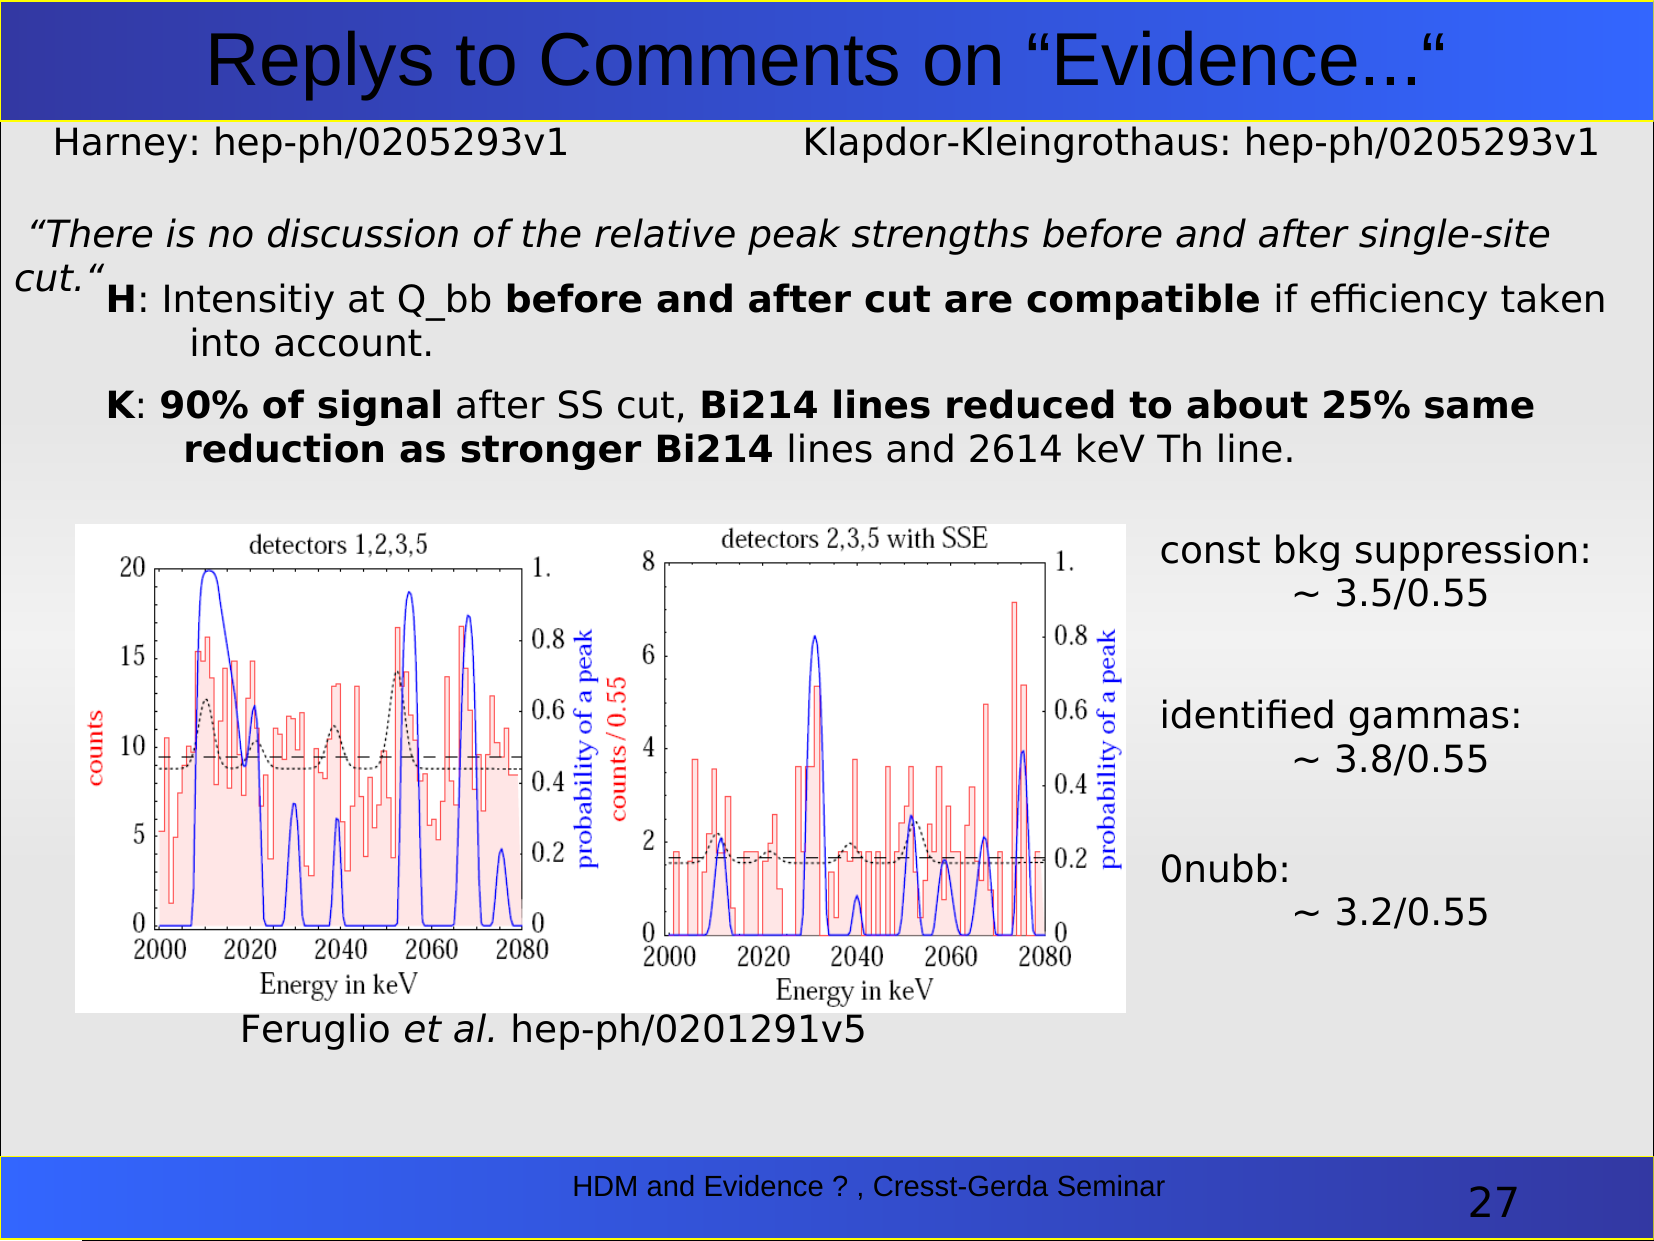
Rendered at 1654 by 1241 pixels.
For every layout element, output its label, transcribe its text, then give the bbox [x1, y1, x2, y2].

text_box H: Intensitiy at Q_bb before and after cut are compatible if efficiency taken into account. [90, 270, 1629, 373]
text_box “There is no discussion of the relative peak strengths before and after single-site cut.“ [0, 205, 1654, 264]
text_box Feruglio et al. hep-ph/0201291v5 [225, 1000, 938, 1060]
text_box identified gammas: ~ 3.8/0.55 [1144, 686, 1636, 789]
text_box Harney: hep-ph/0205293v1 Klapdor-Kleingrothaus: hep-ph/0205293v1 [0, 112, 1654, 172]
text_box 0nubb: ~ 3.2/0.55 [1144, 840, 1636, 943]
text_box K: 90% of signal after SS cut, Bi214 lines reduced to about 25% same reduction as stronger Bi214 lines and 2614 keV Th line. [90, 376, 1629, 479]
title Replys to Comments on “Evidence...“ [82, 0, 1571, 112]
text_box const bkg suppression: ~ 3.5/0.55 [1144, 521, 1636, 624]
picture [75, 524, 1126, 1013]
